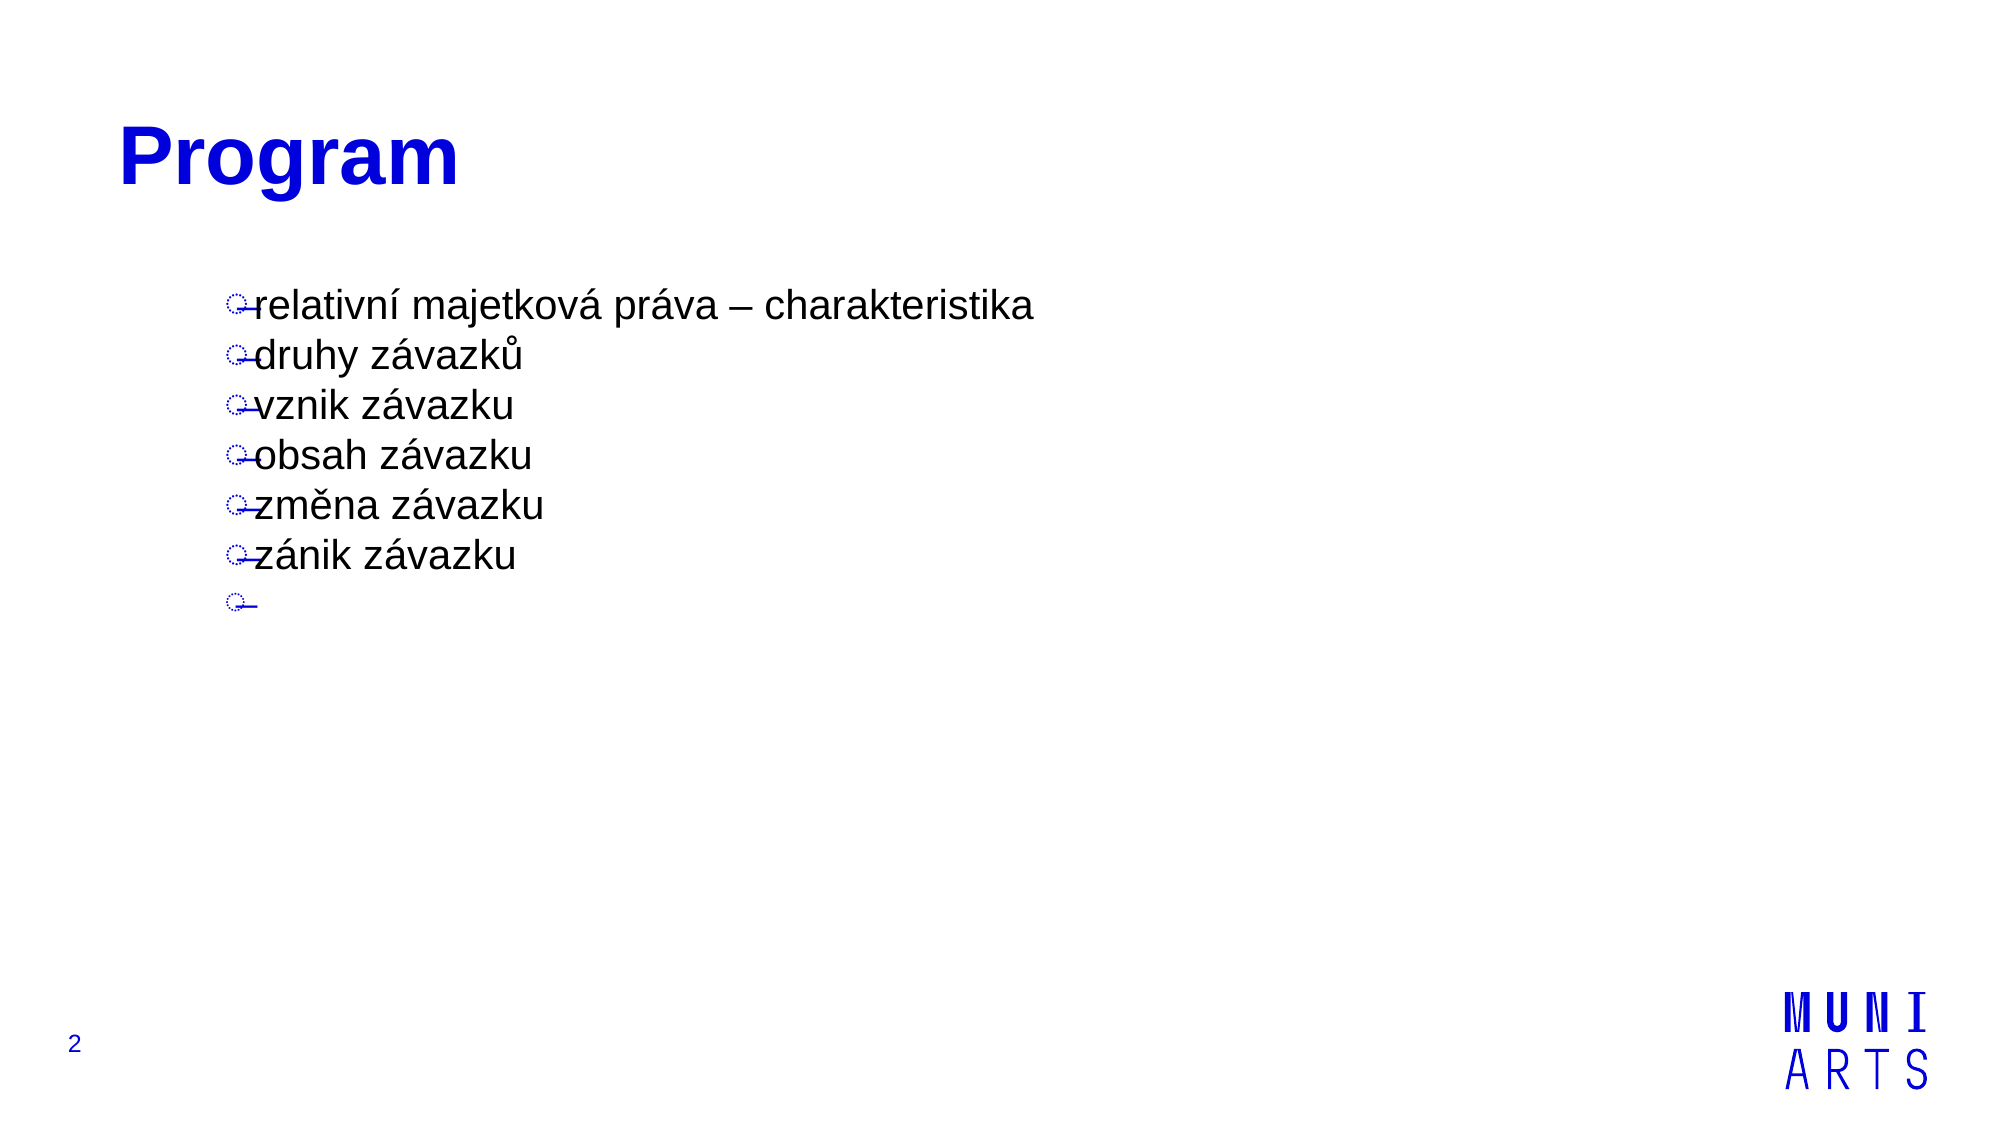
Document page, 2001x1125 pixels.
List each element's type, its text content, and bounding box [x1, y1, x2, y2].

text_box [67, 1021, 110, 1063]
title Program [118, 118, 1883, 193]
list relativní majetková práva – charakteristika druhy závazků vznik závazku obsah závazku změna závazku zánik závazku [118, 277, 1883, 957]
